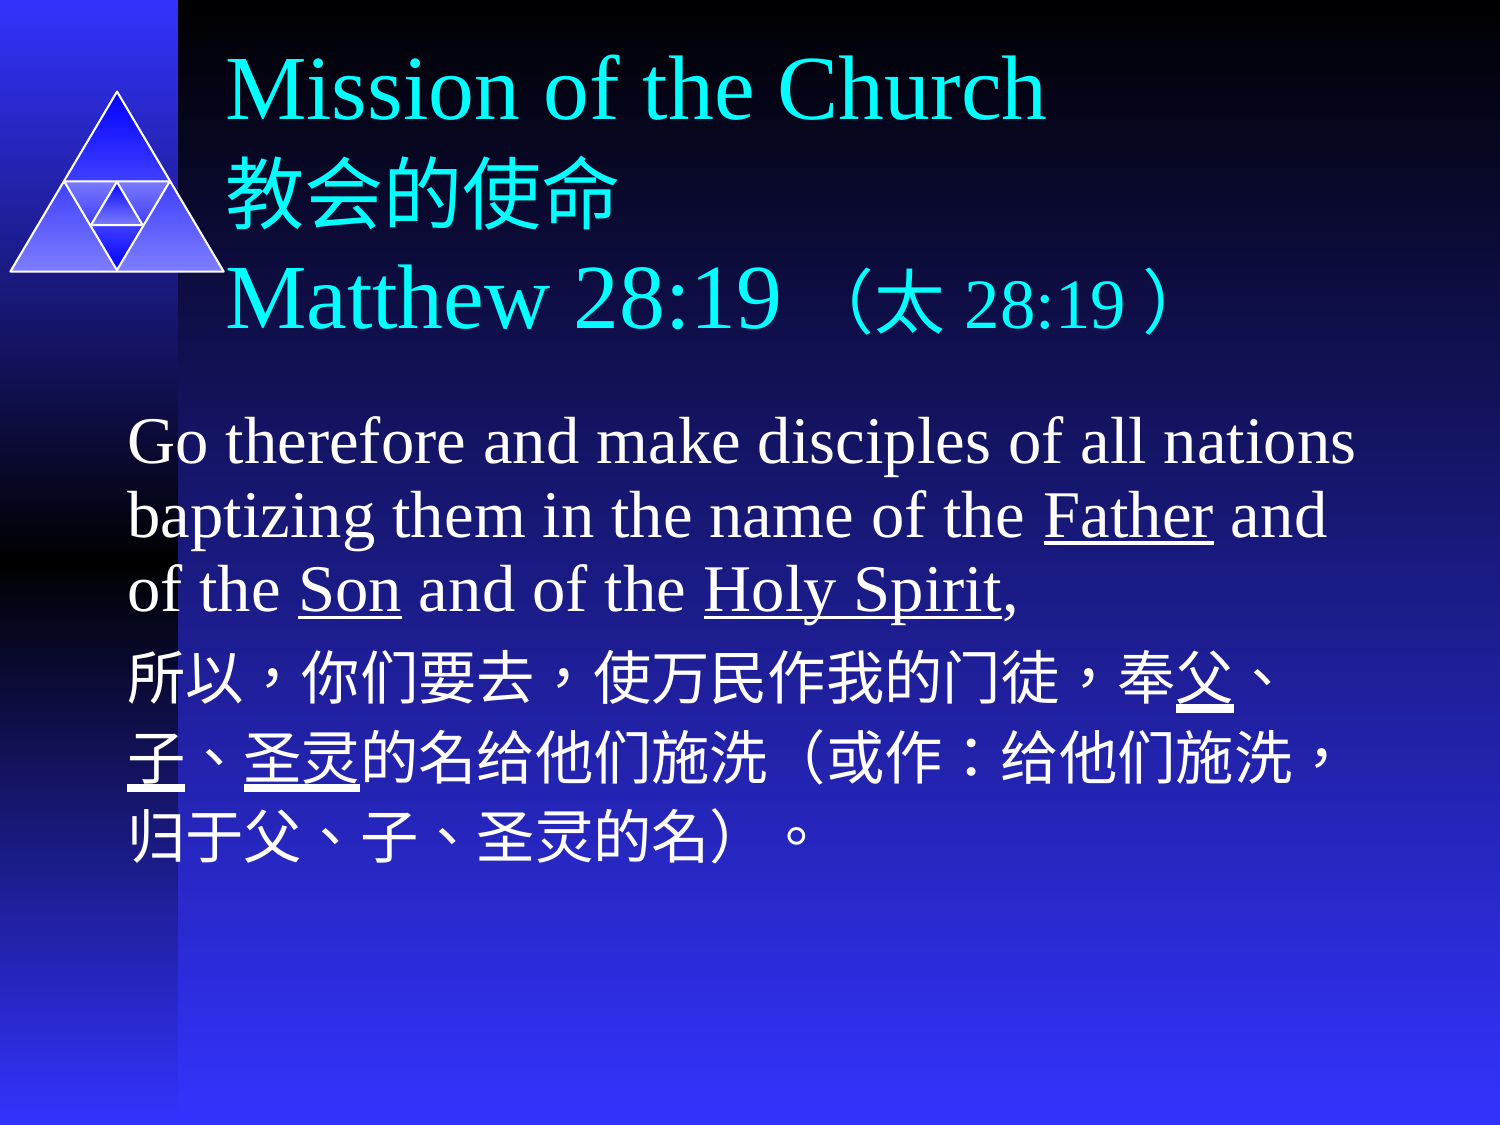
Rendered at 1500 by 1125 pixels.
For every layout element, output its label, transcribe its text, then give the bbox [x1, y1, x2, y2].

title Mission of the Church 教会的使命 Matthew 28:19（太28:19） [225, 33, 1463, 354]
text_box Go therefore and make disciples of all nations baptizing them in the name of the Father and of the Son and of the Holy Spirit, 所以，你们要去，使万民作我的门徒，奉父、子、圣灵的名给他们施洗（或作：给他们施洗，归于父、子、圣灵的名）。 [112, 396, 1388, 910]
